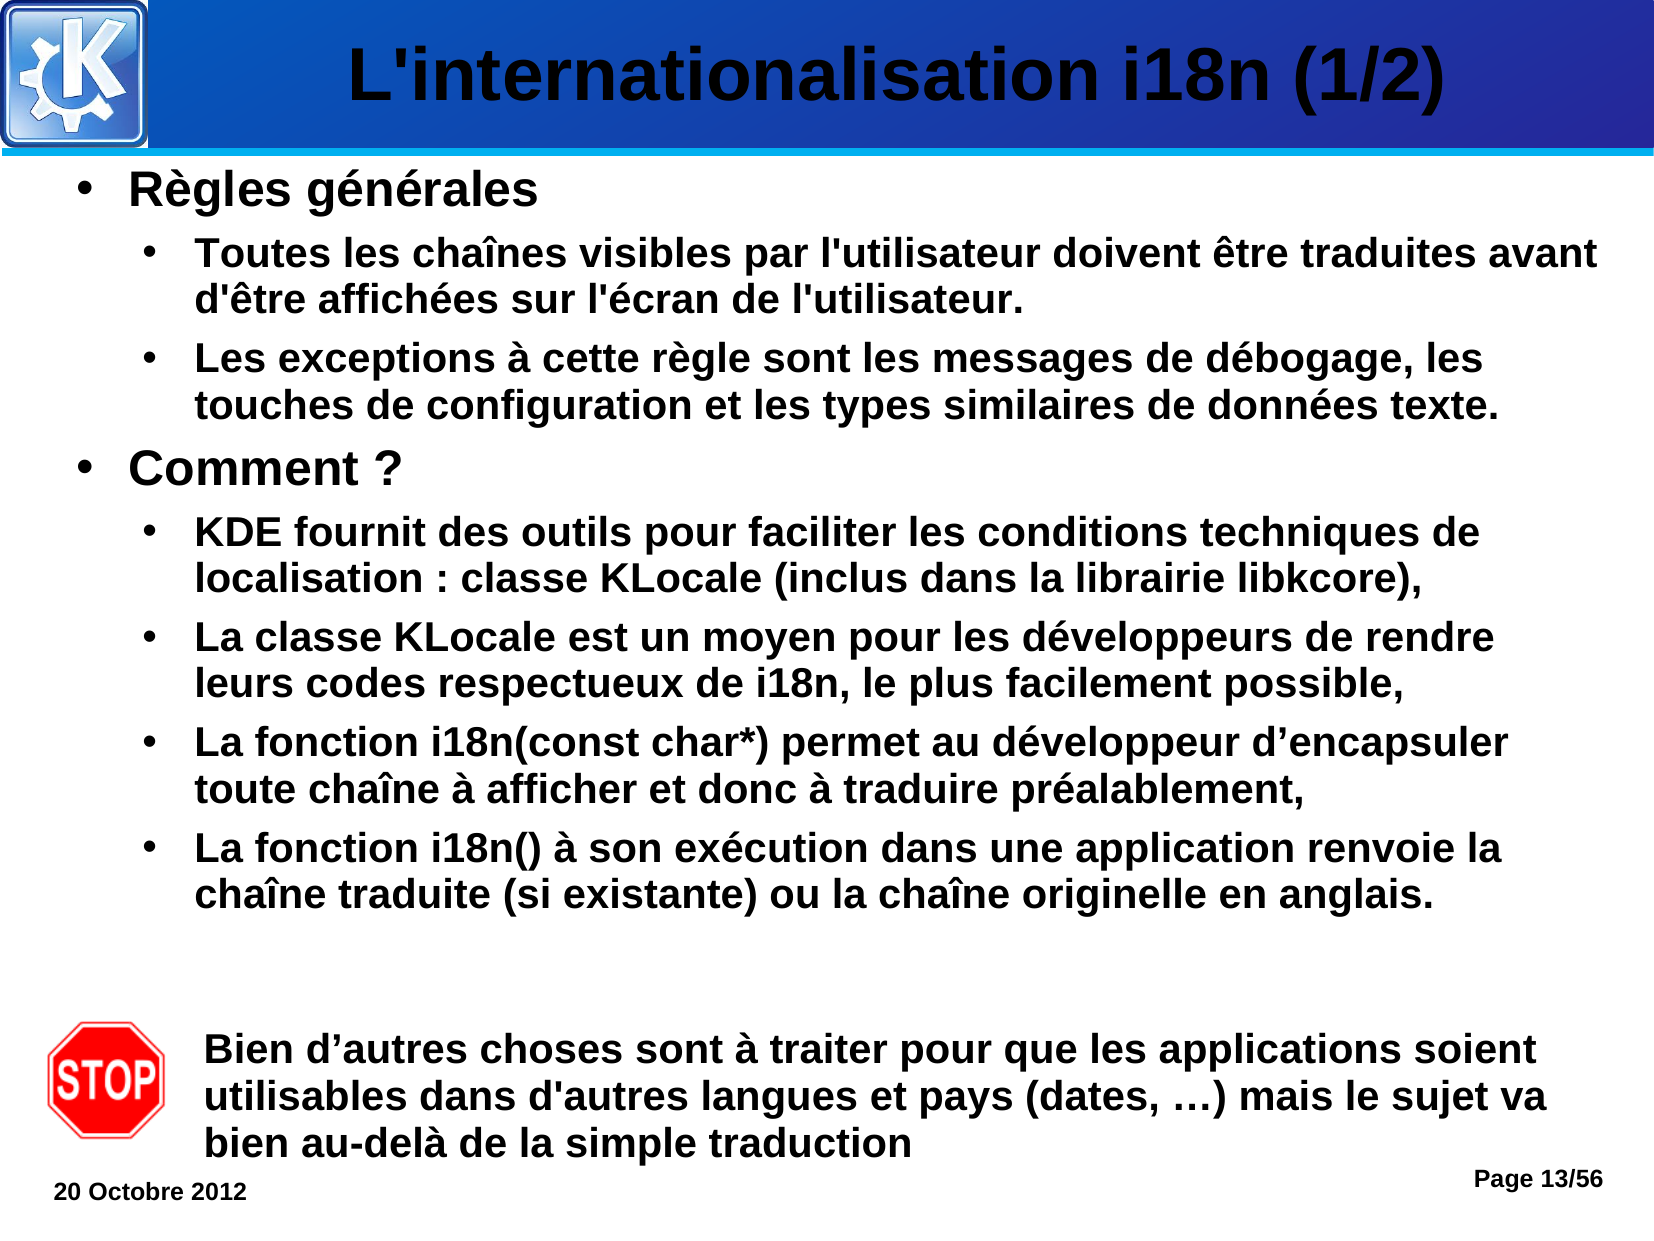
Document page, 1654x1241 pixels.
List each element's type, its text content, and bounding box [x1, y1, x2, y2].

text_box L'internationalisation i18n (1/2) [141, 0, 1654, 148]
picture [47, 1021, 166, 1140]
text_box Règles générales Toutes les chaînes visibles par l'utilisateur doivent être traduites avant d'être affichées sur l'écran de l'utilisateur. Les exceptions à cette règle sont les messages de débogage, les touches de configuration et les types similaires de données texte. Comment ? KDE fournit des outils pour faciliter les conditions techniques de localisation : classe KLocale (inclus dans la librairie libkcore), La classe KLocale est un moyen pour les développeurs de rendre leurs codes respectueux de i18n, le plus facilement possible, La fonction i18n(const char*) permet au développeur d’encapsuler toute chaîne à afficher et donc à traduire préalablement, La fonction i18n() à son exécution dans une application renvoie la chaîne traduite (si existante) ou la chaîne originelle en anglais. [59, 159, 1607, 975]
picture [0, 0, 141, 148]
text_box Bien d’autres choses sont à traiter pour que les applications soient utilisables dans d'autres langues et pays (dates, …) mais le sujet va bien au-delà de la simple traduction [189, 1019, 1595, 1221]
